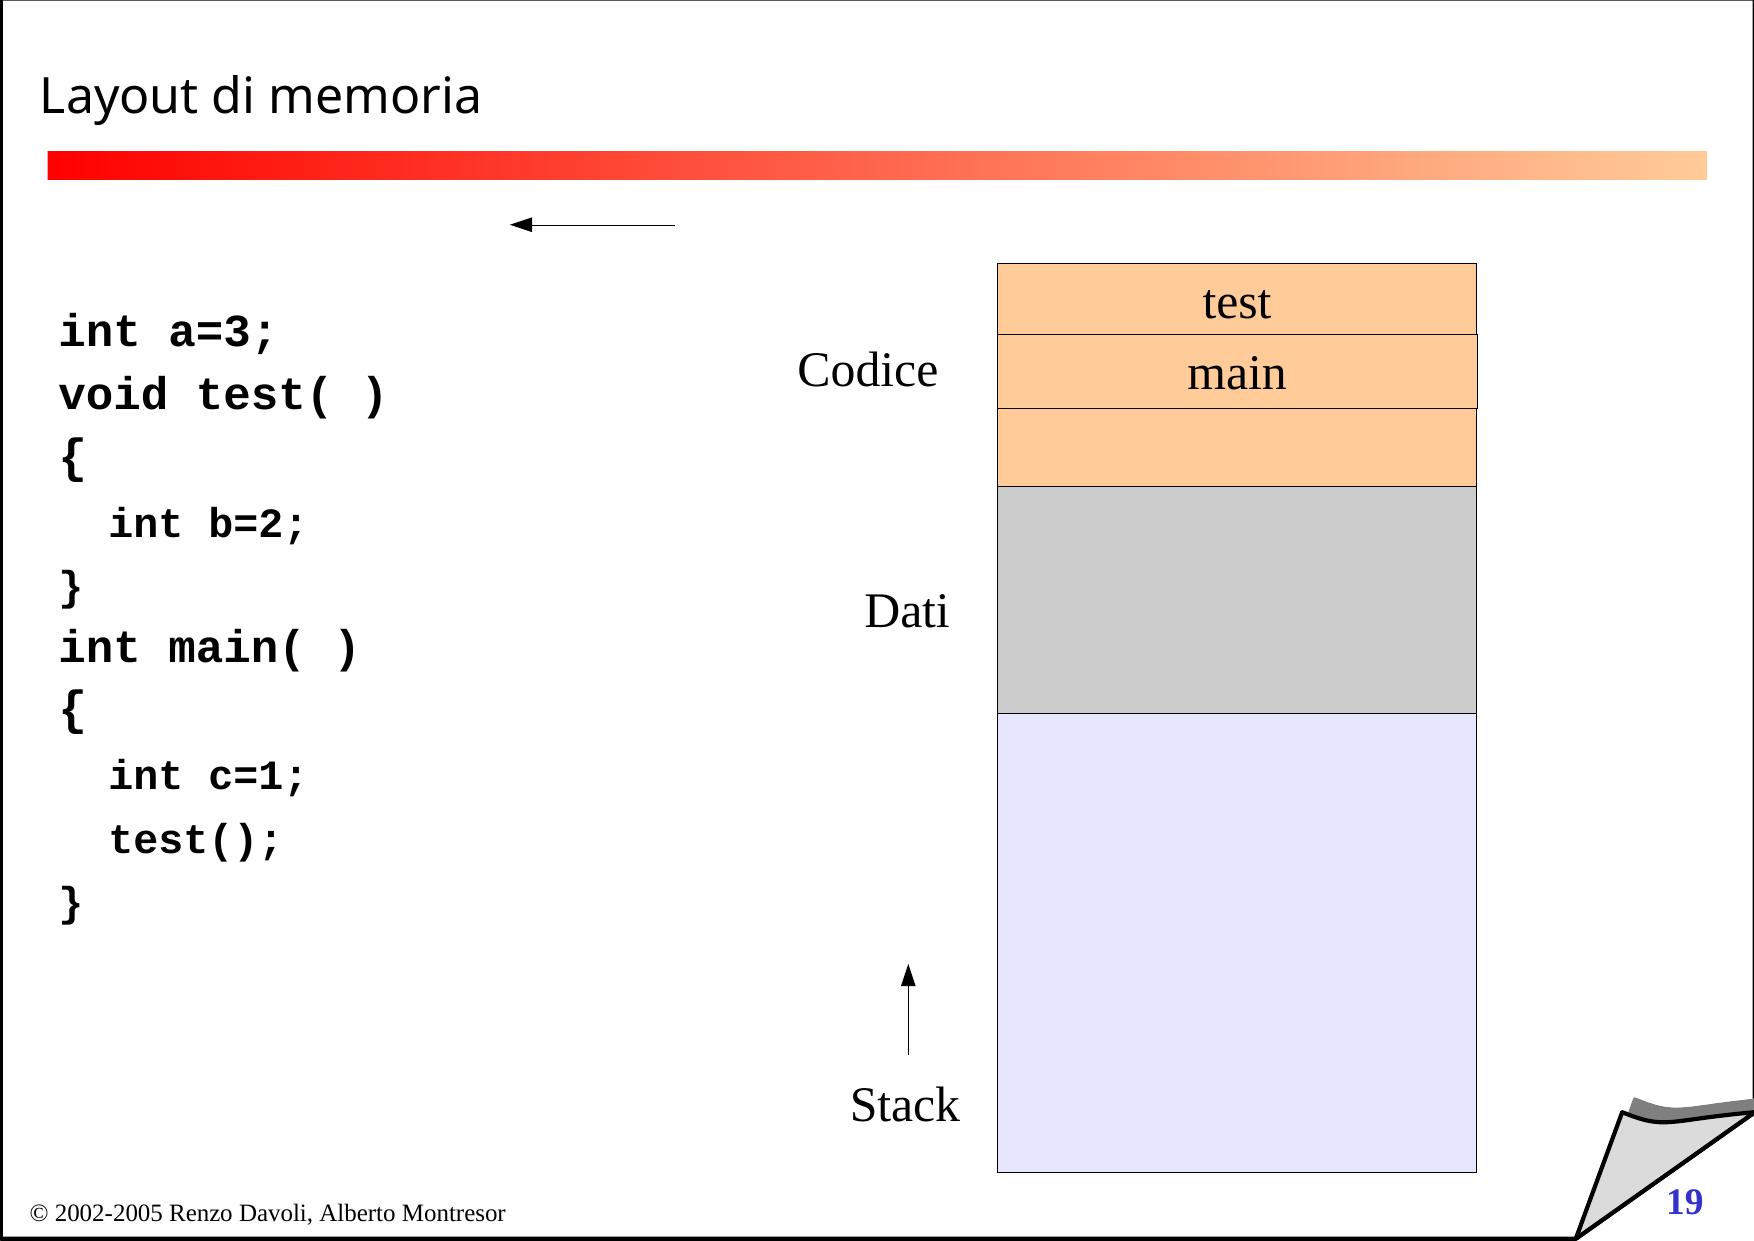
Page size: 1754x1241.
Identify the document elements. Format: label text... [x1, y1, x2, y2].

text_box main [997, 334, 1478, 409]
text_box Dati [864, 580, 966, 643]
list int a=3; void test( ) { int b=2; } int main( ) { int c=1; test(); } [58, 206, 858, 1075]
text_box Stack [849, 1074, 981, 1137]
text_box main [750, 151, 754, 179]
text_box [997, 409, 1477, 1173]
title Layout di memoria [40, 49, 1714, 144]
text_box Codice [797, 339, 964, 402]
text_box test [997, 263, 1477, 334]
